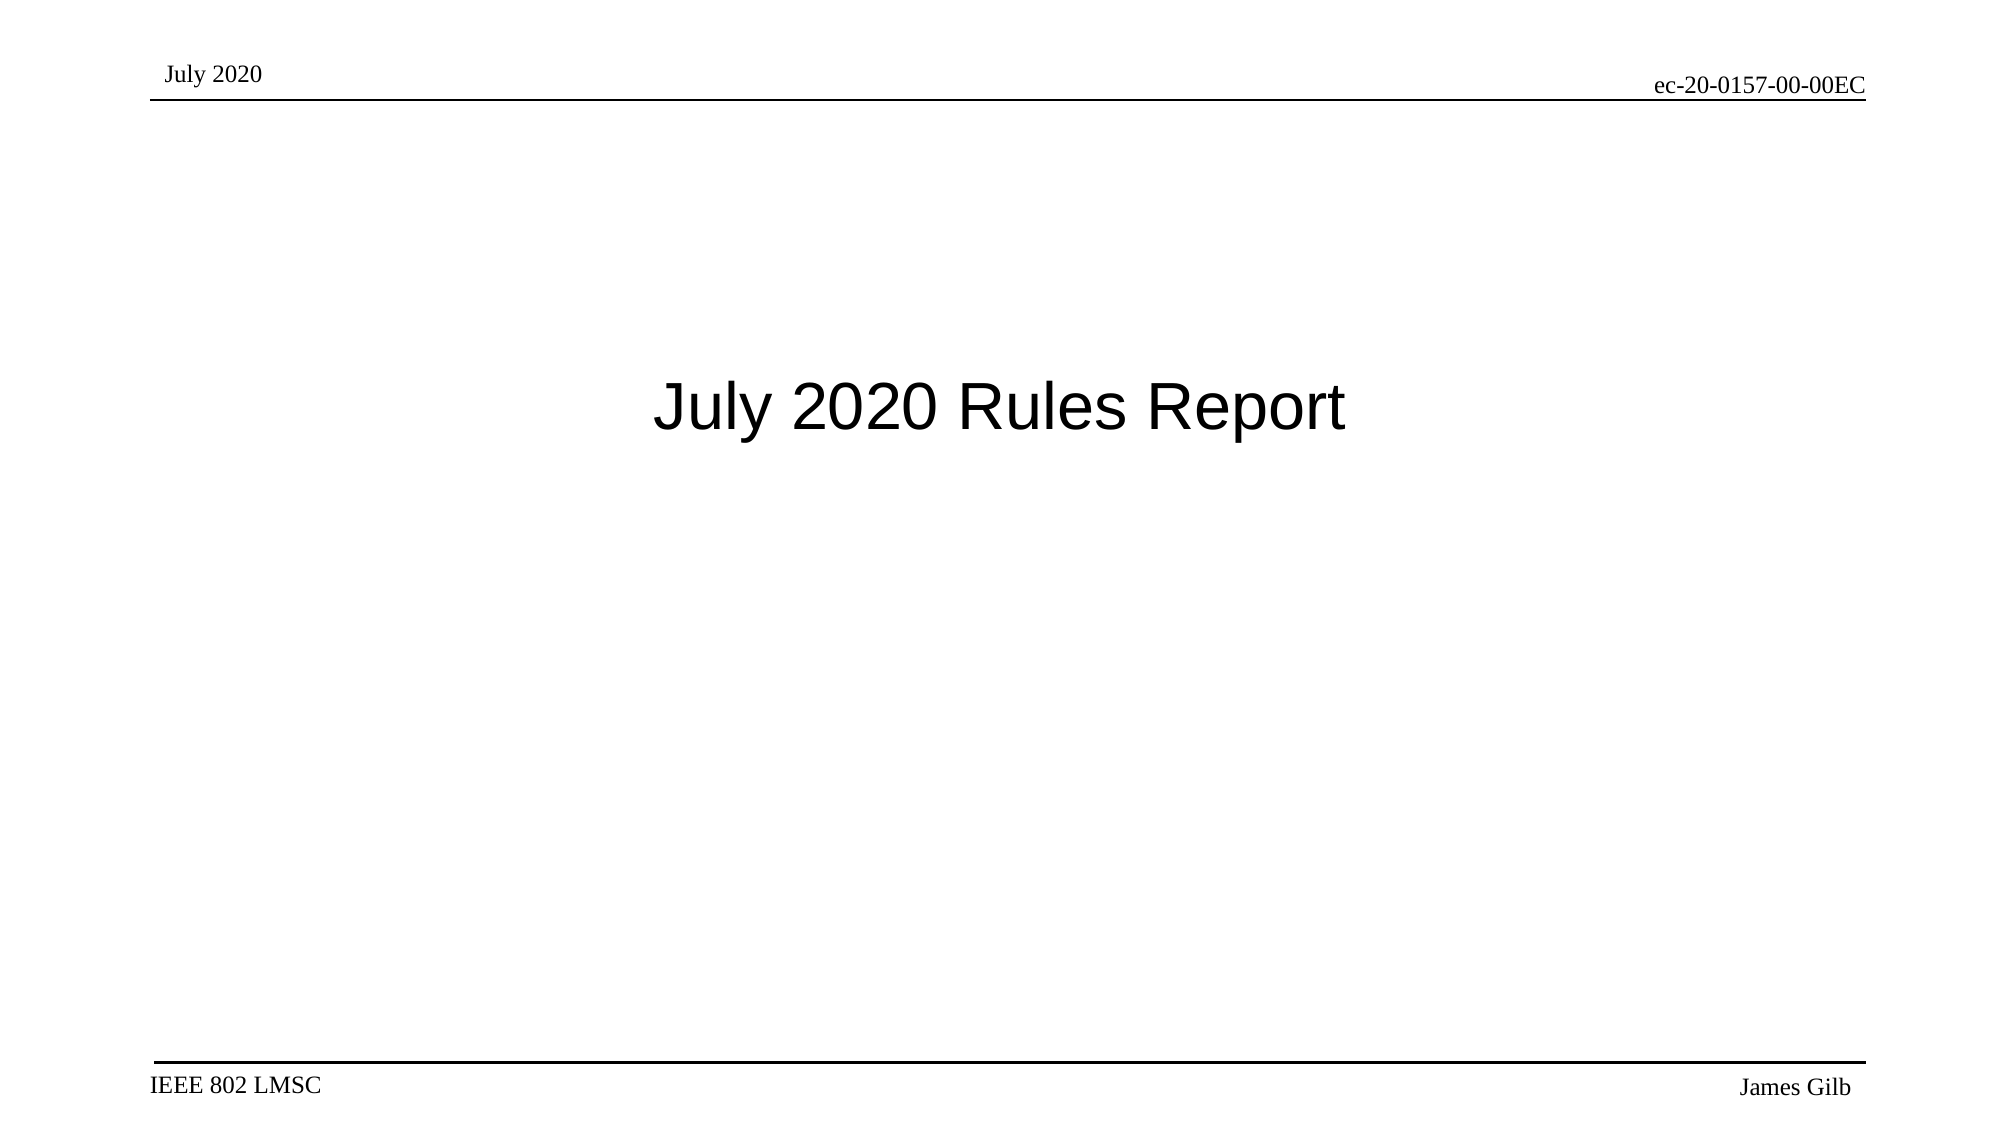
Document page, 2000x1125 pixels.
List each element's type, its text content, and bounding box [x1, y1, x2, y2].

subtitle July 2020 Rules Report [125, 112, 1876, 693]
